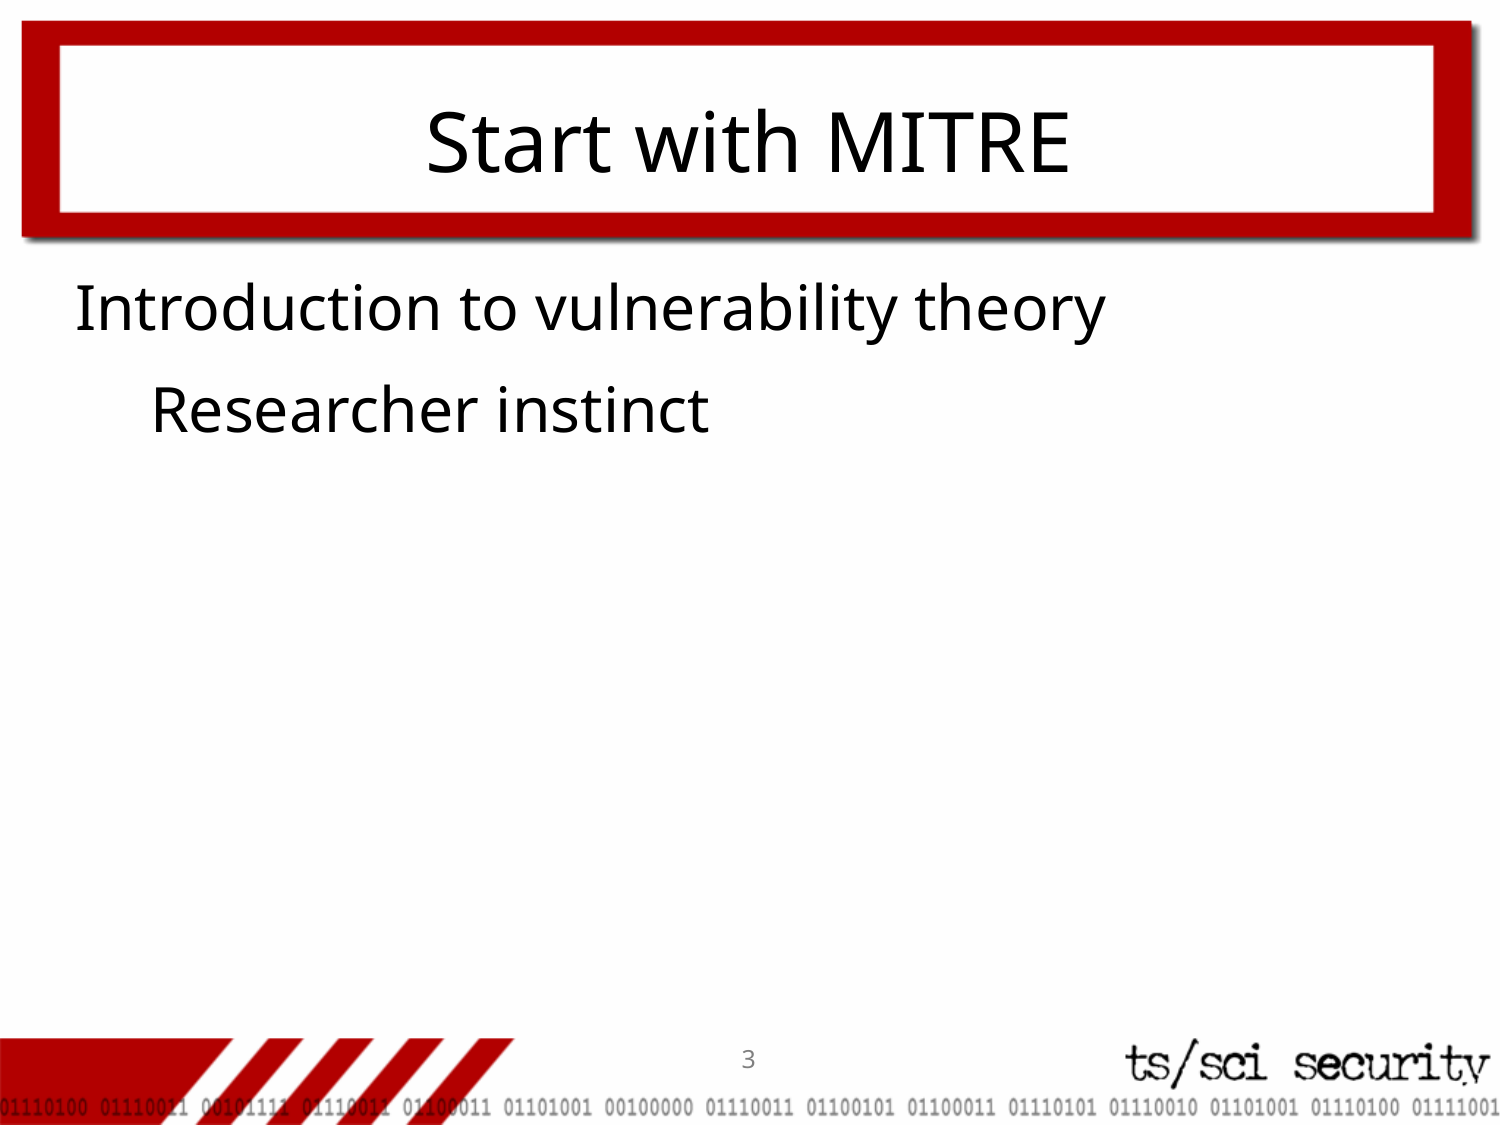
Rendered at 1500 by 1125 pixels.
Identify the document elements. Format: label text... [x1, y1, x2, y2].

title Start with MITRE [75, 21, 1424, 257]
list Introduction to vulnerability theory Researcher instinct [75, 262, 1424, 1004]
picture [0, 0, 1500, 1125]
